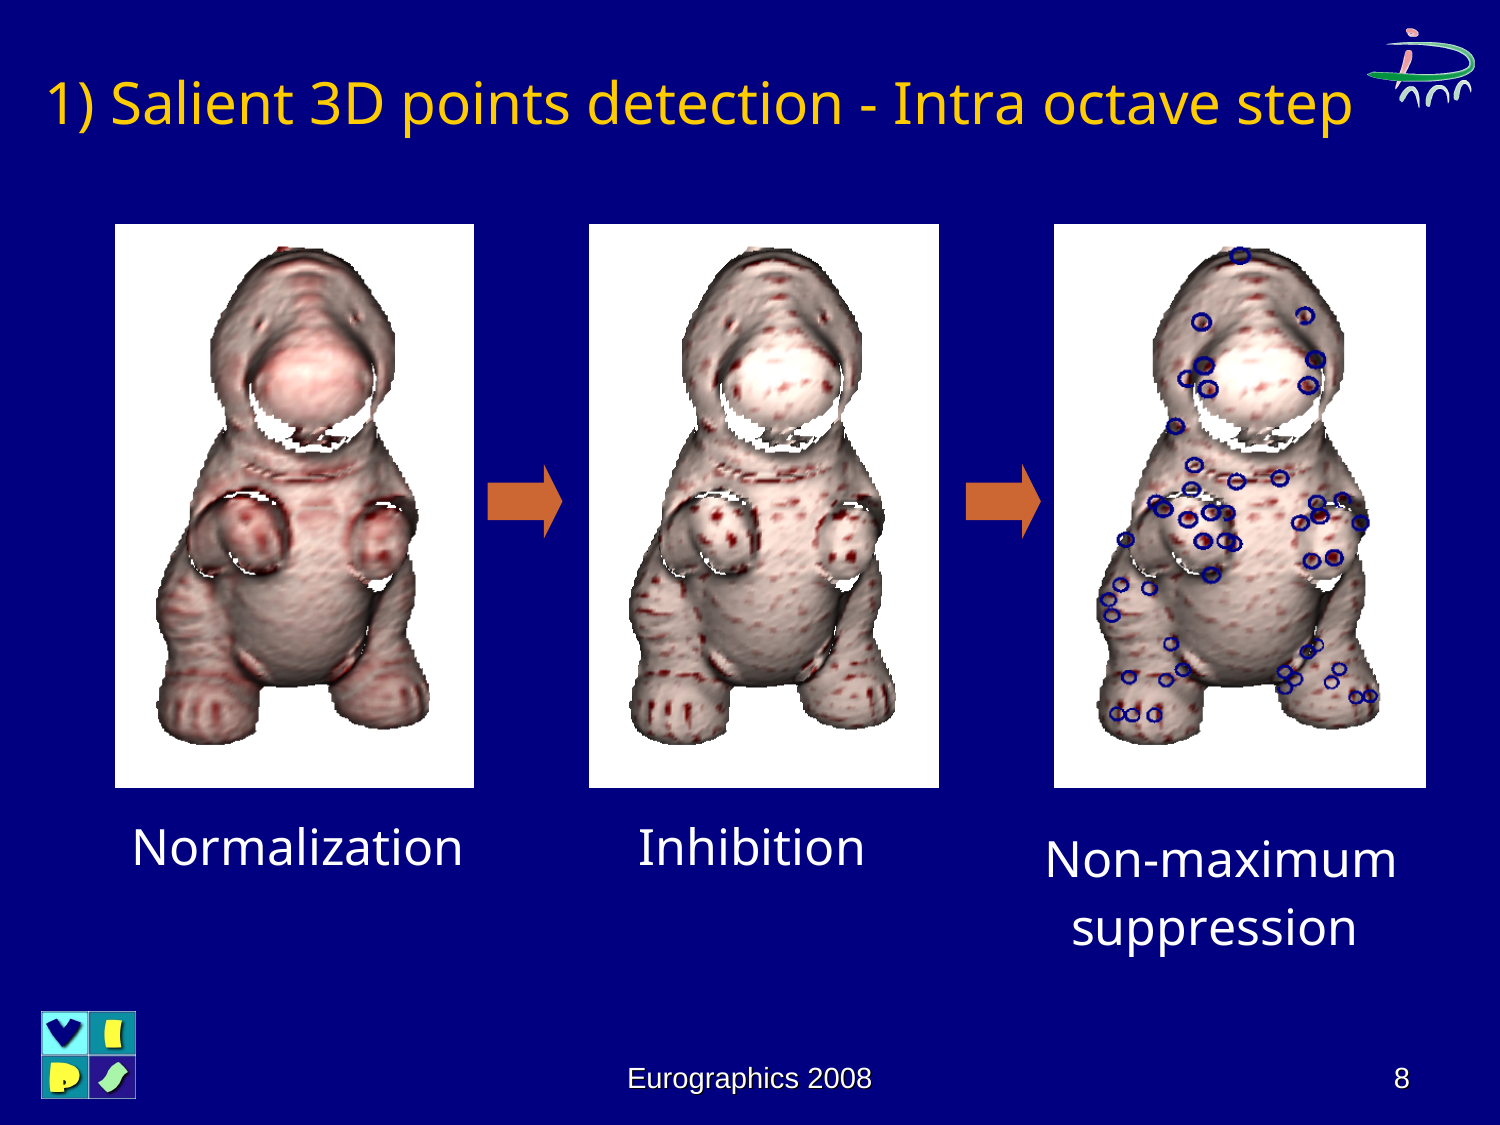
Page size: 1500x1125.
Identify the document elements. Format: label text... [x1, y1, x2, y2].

text_box Inhibition [572, 804, 946, 915]
picture [1054, 224, 1426, 788]
text_box [965, 463, 1041, 539]
picture [41, 1011, 136, 1099]
picture [1367, 28, 1475, 108]
text_box Non-maximum suppression [1018, 816, 1425, 952]
picture [589, 224, 939, 788]
text_box Normalization [111, 804, 485, 915]
picture [115, 224, 474, 788]
text_box 1) Salient 3D points detection - Intra octave step [29, 30, 1380, 173]
text_box [487, 463, 563, 539]
